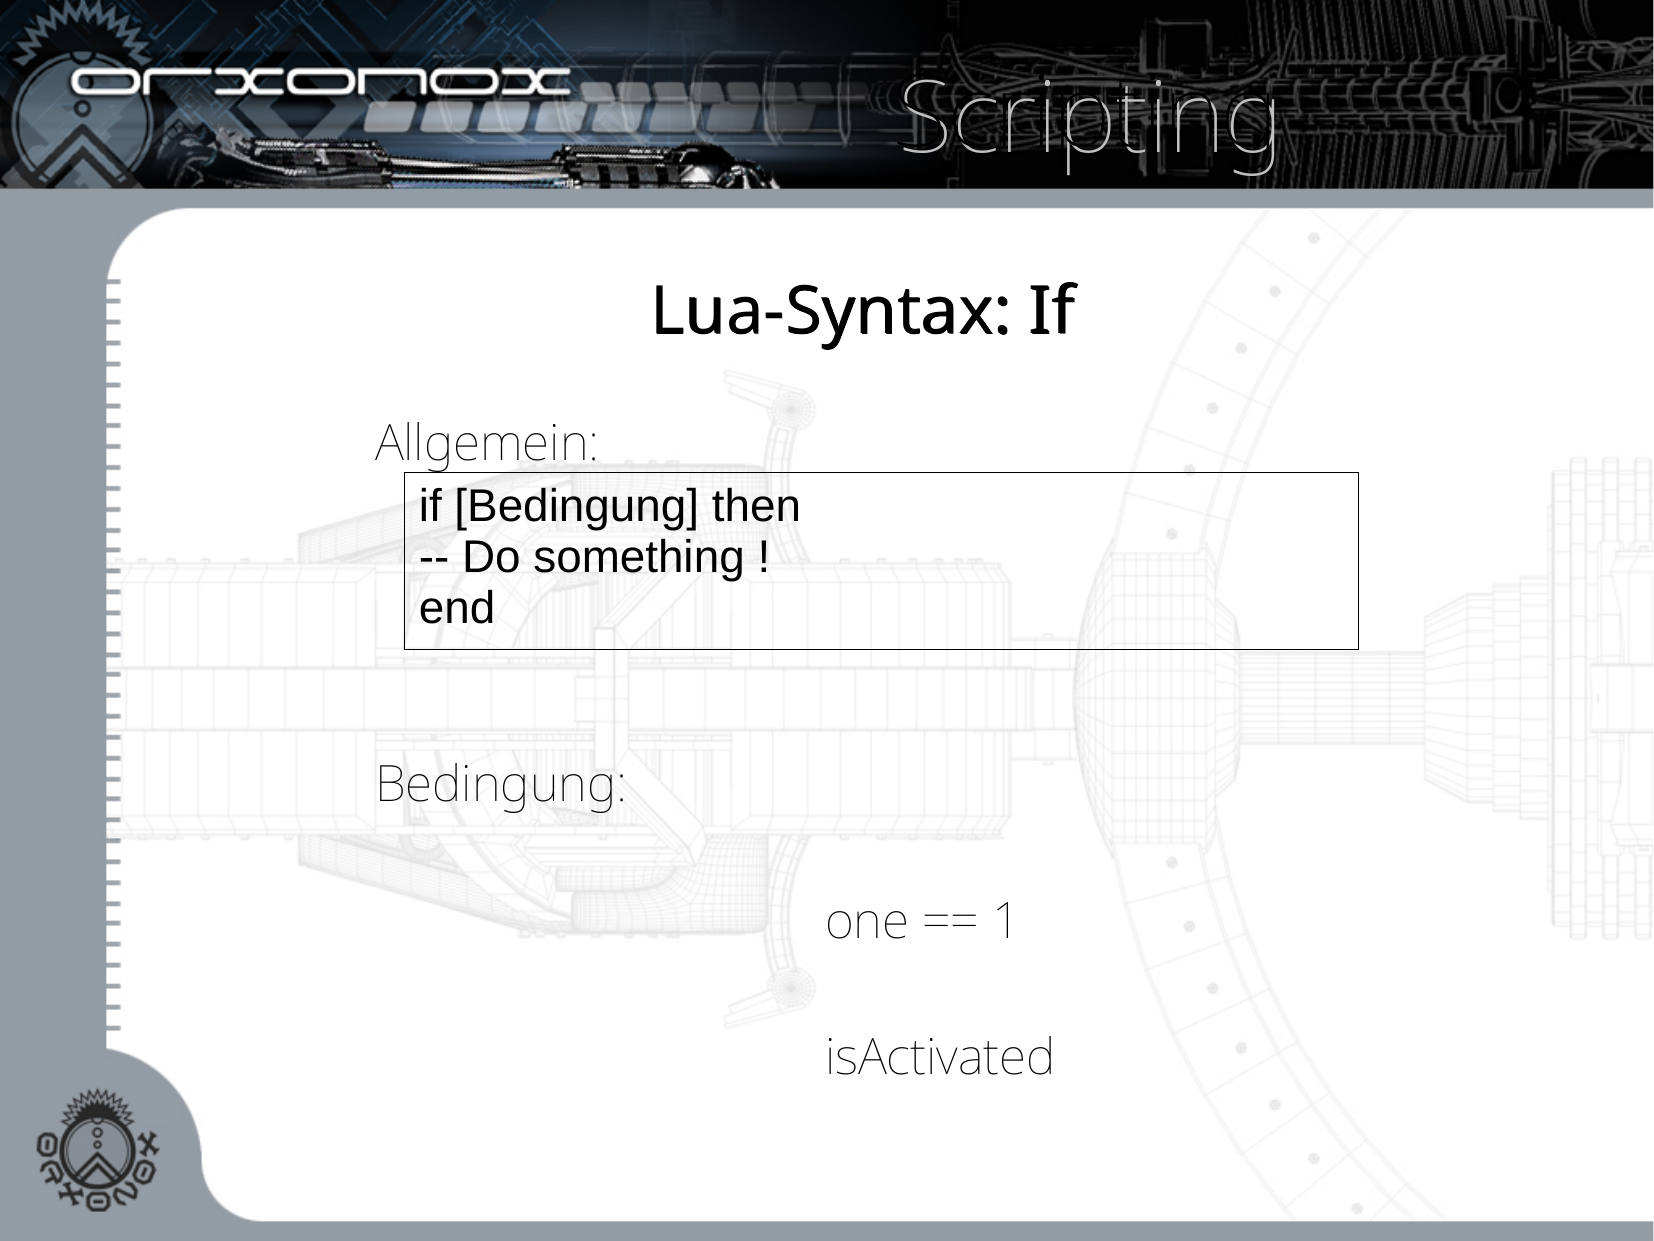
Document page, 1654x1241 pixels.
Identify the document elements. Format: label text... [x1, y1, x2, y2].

text_box Allgemein: Bedingung: one == 1 isActivated [324, 399, 1600, 1055]
text_box Lua-Syntax: If [187, 262, 1538, 341]
text_box if [Bedingung] then -- Do something ! end [404, 472, 1359, 650]
picture [0, 0, 1654, 1241]
text_box Scripting [842, 32, 1349, 164]
